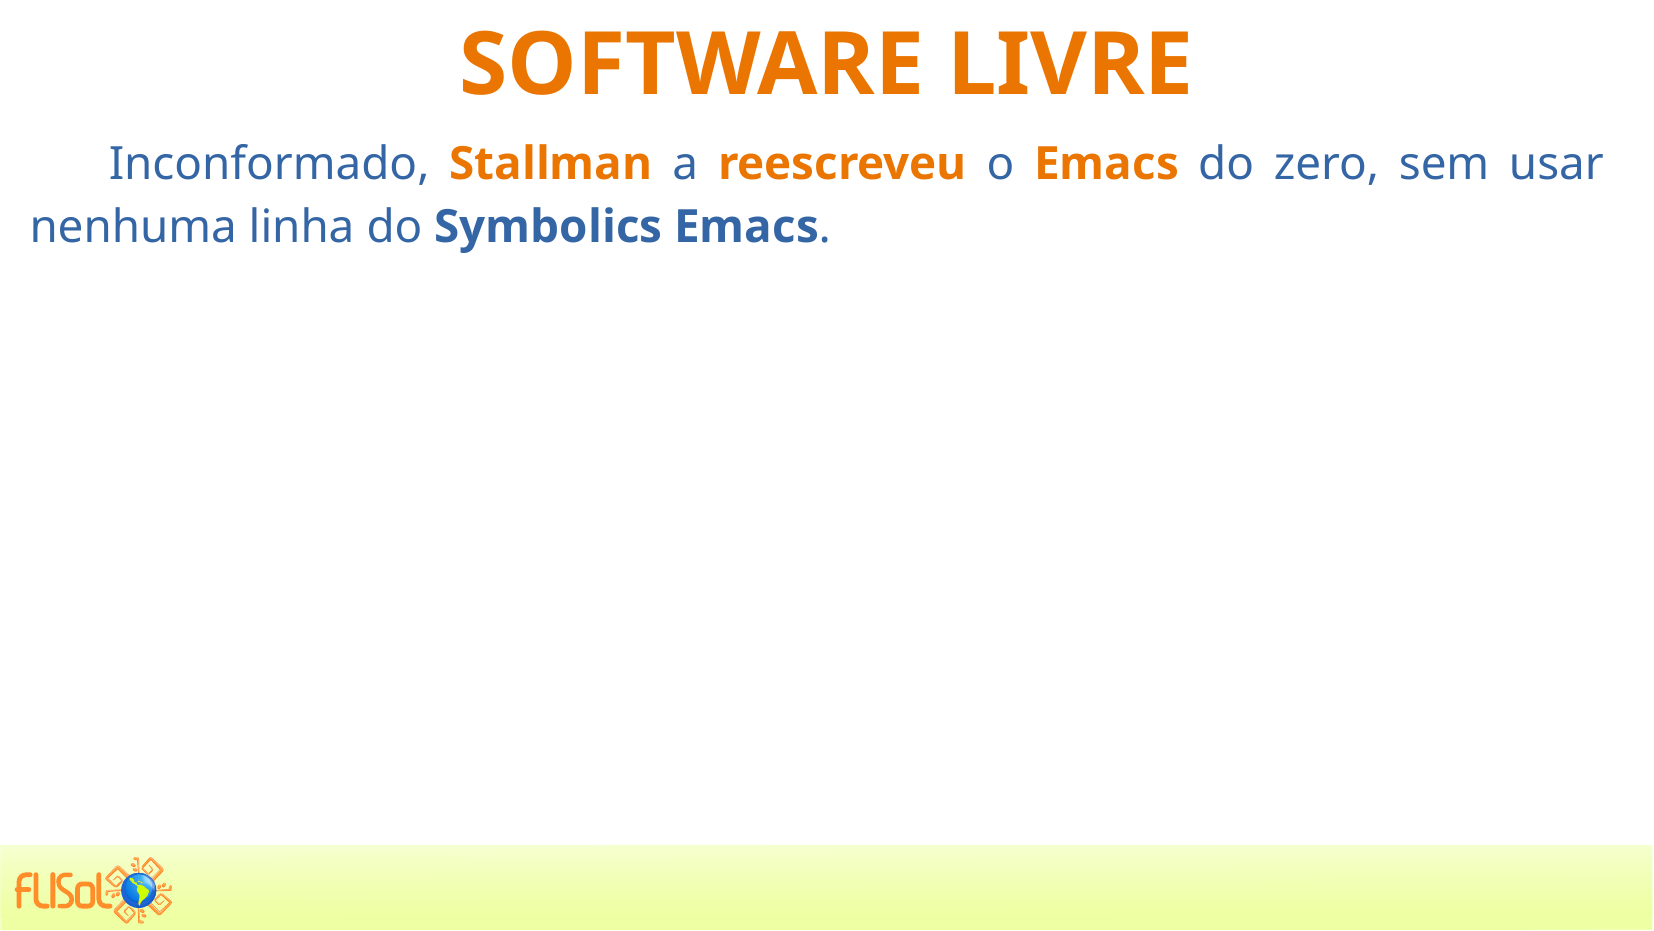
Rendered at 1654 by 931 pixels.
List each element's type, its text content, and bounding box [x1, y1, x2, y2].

text_box Inconformado, Stallman a reescreveu o Emacs do zero, sem usar nenhuma linha do Symbolics Emacs. [29, 141, 1625, 245]
text_box SOFTWARE LIVRE [29, 11, 1625, 110]
text_box [0, 844, 1654, 931]
